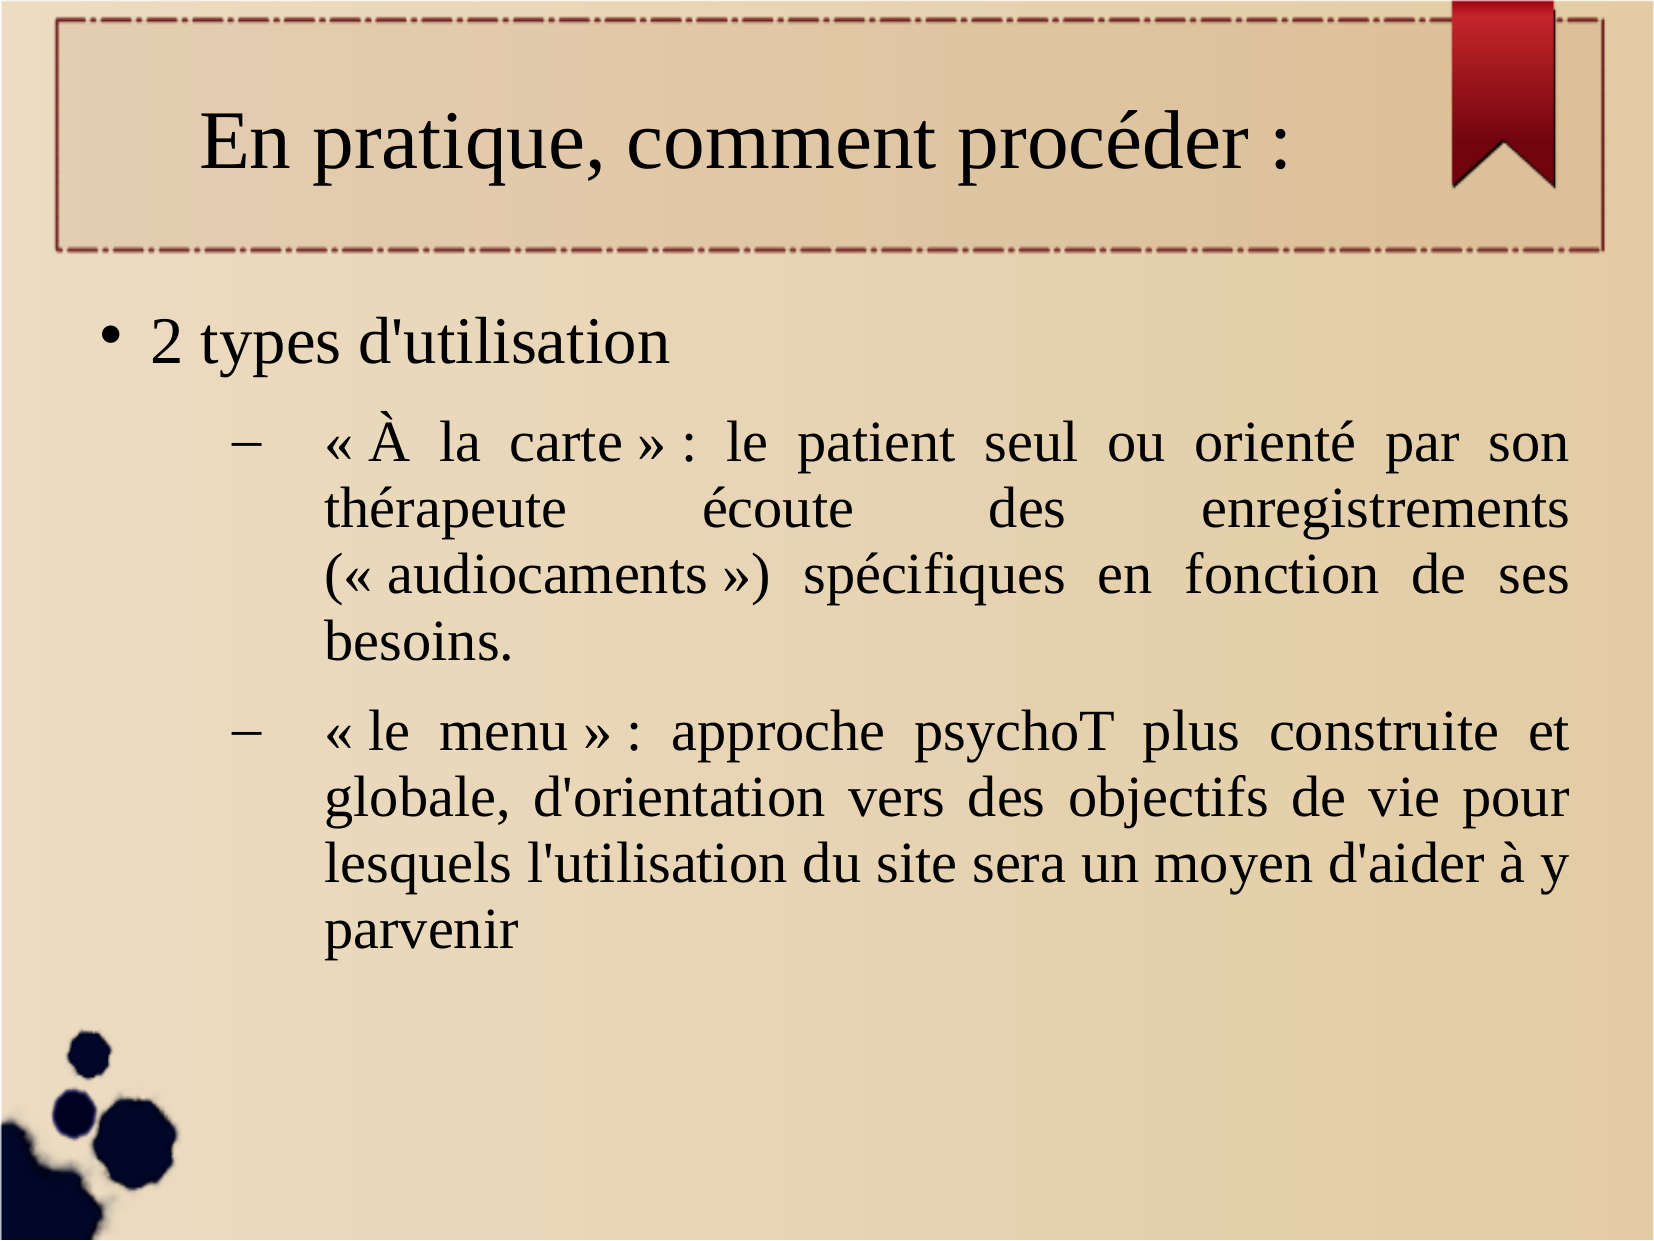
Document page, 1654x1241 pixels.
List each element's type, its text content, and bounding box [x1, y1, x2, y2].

list 2 types d'utilisation « À la carte » : le patient seul ou orienté par son thérapeute écoute des enregistrements (« audiocaments ») spécifiques en fonction de ses besoins. « le menu » : approche psychoT plus construite et globale, d'orientation vers des objectifs de vie pour lesquels l'utilisation du site sera un moyen d'aider à y parvenir [82, 299, 1571, 1019]
picture [0, 0, 1654, 1240]
title En pratique, comment procéder : [82, 47, 1412, 229]
